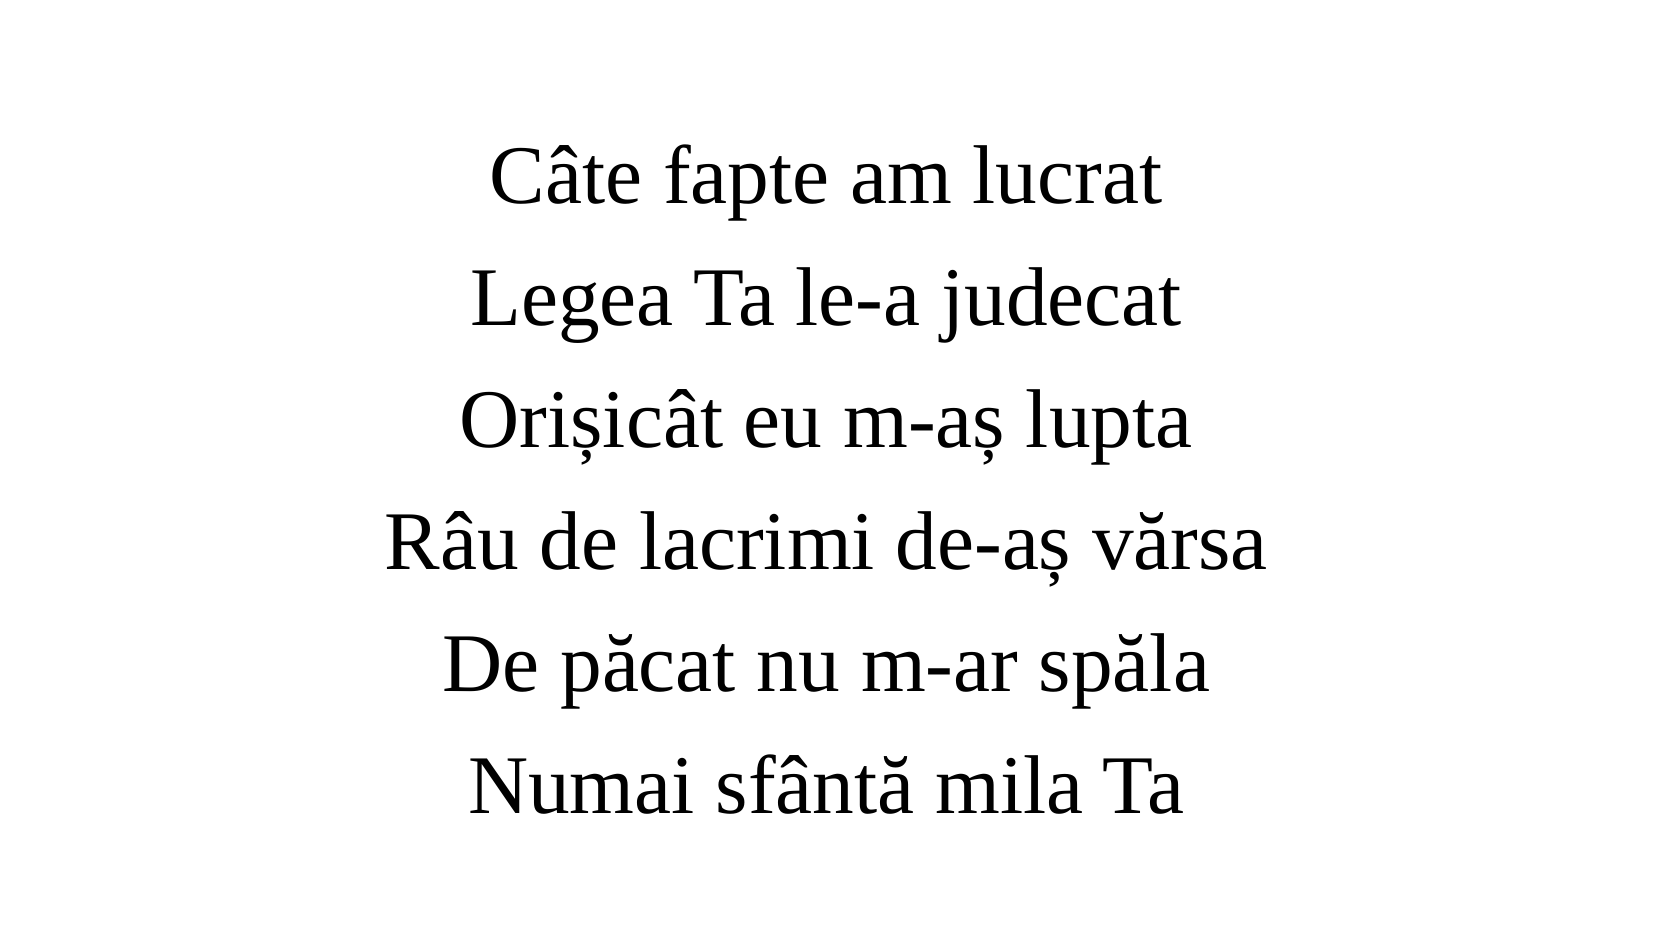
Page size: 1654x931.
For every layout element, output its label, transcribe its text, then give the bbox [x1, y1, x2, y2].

subtitle Câte fapte am lucrat Legea Ta le-a judecat Orișicât eu m-aș lupta Râu de lacrimi de-aș vărsa De păcat nu m-ar spăla Numai sfântă mila Ta [118, 114, 1536, 836]
